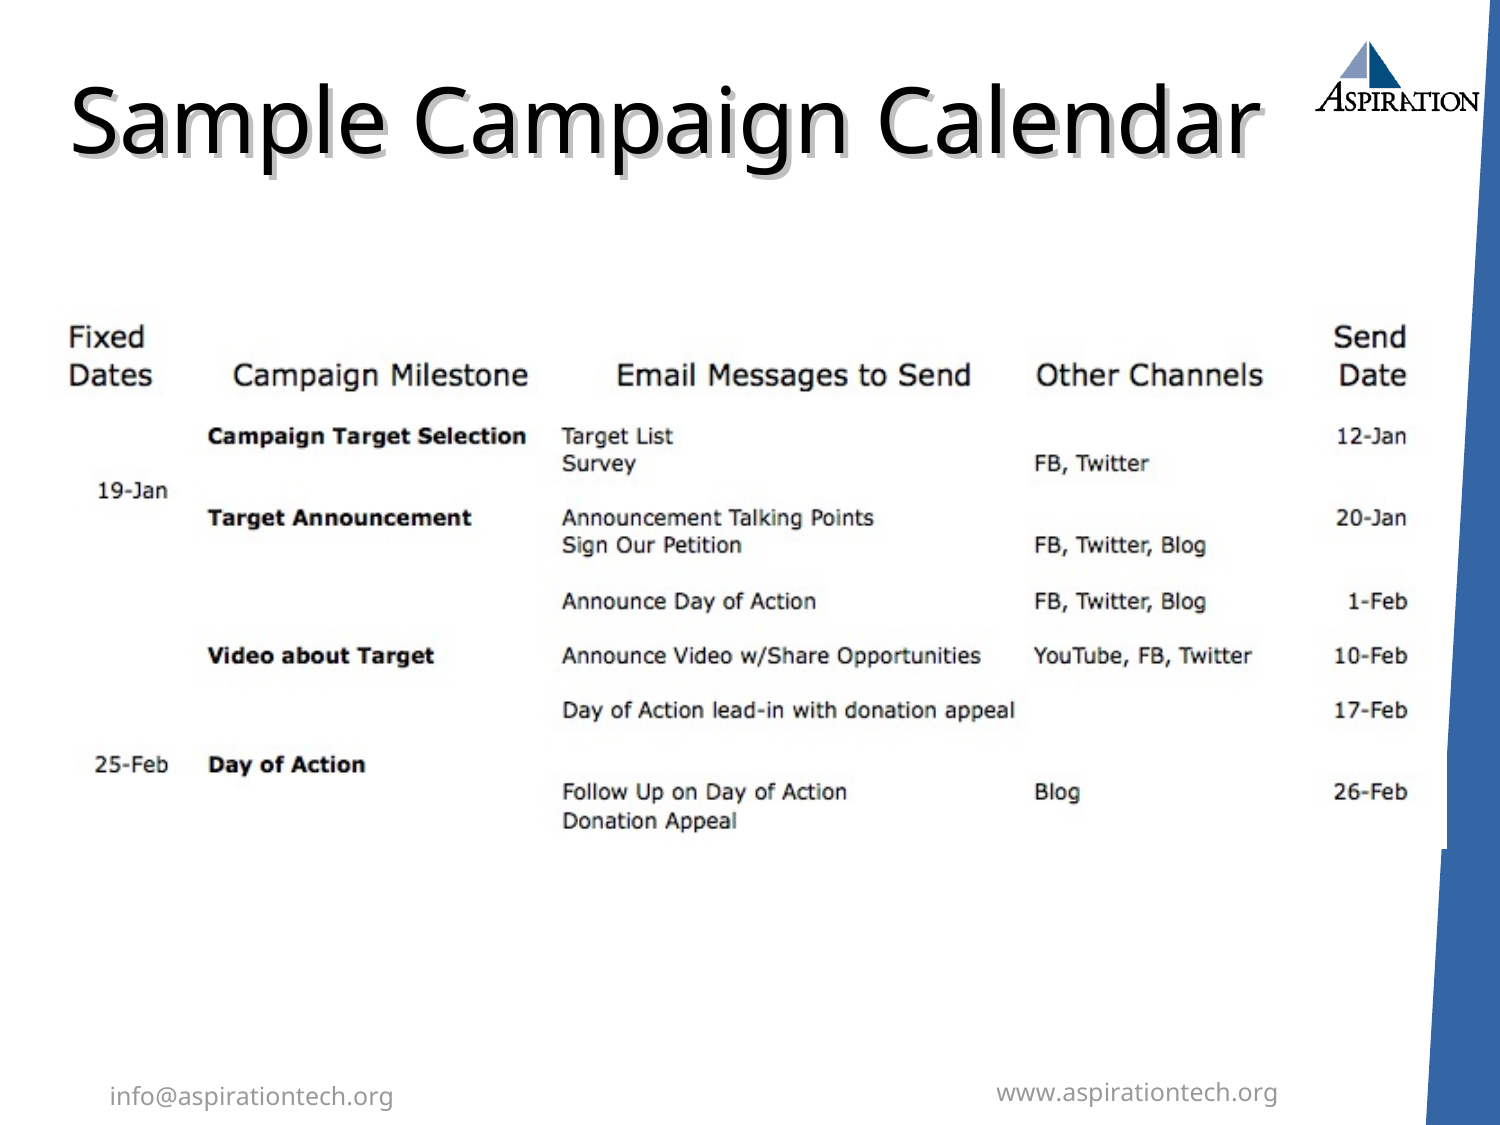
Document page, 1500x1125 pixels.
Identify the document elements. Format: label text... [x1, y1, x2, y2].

picture [49, 281, 1447, 849]
picture [1315, 41, 1480, 120]
title Sample Campaign Calendar [49, 19, 1284, 206]
